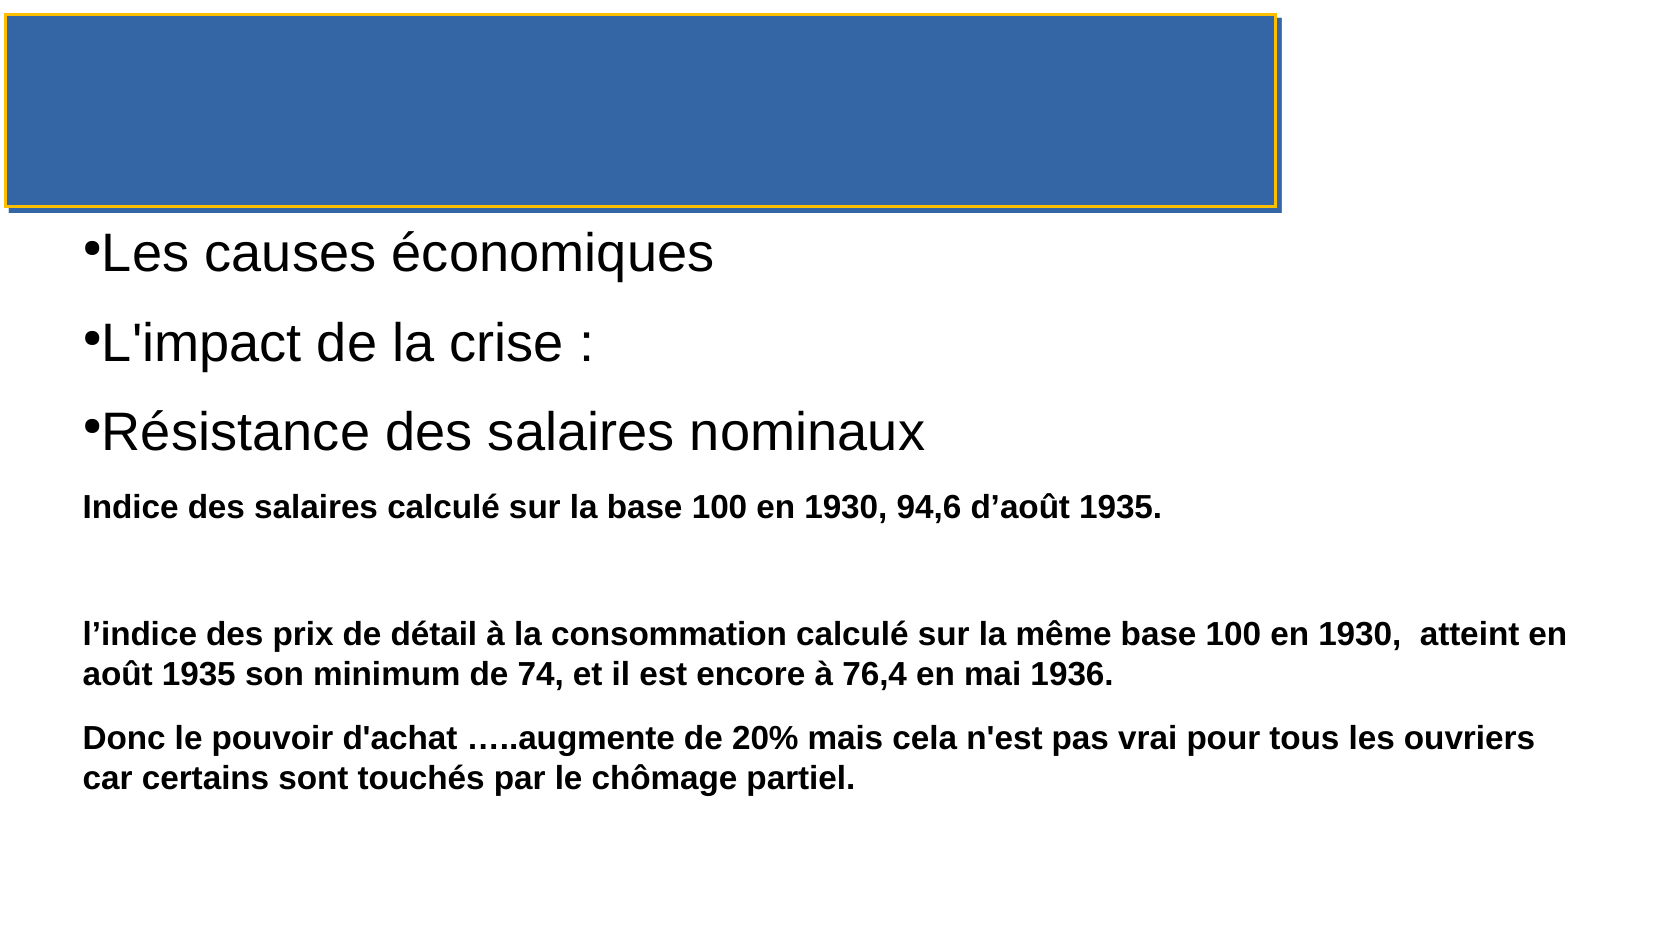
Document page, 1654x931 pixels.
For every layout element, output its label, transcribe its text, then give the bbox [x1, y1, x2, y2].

list Les causes économiques L'impact de la crise : Résistance des salaires nominaux Indice des salaires calculé sur la base 100 en 1930, 94,6 d’août 1935. l’indice des prix de détail à la consommation calculé sur la même base 100 en 1930, atteint en août 1935 son minimum de 74, et il est encore à 76,4 en mai 1936. Donc le pouvoir d'achat …..augmente de 20% mais cela n'est pas vrai pour tous les ouvriers car certains sont touchés par le chômage partiel. [82, 217, 1571, 841]
